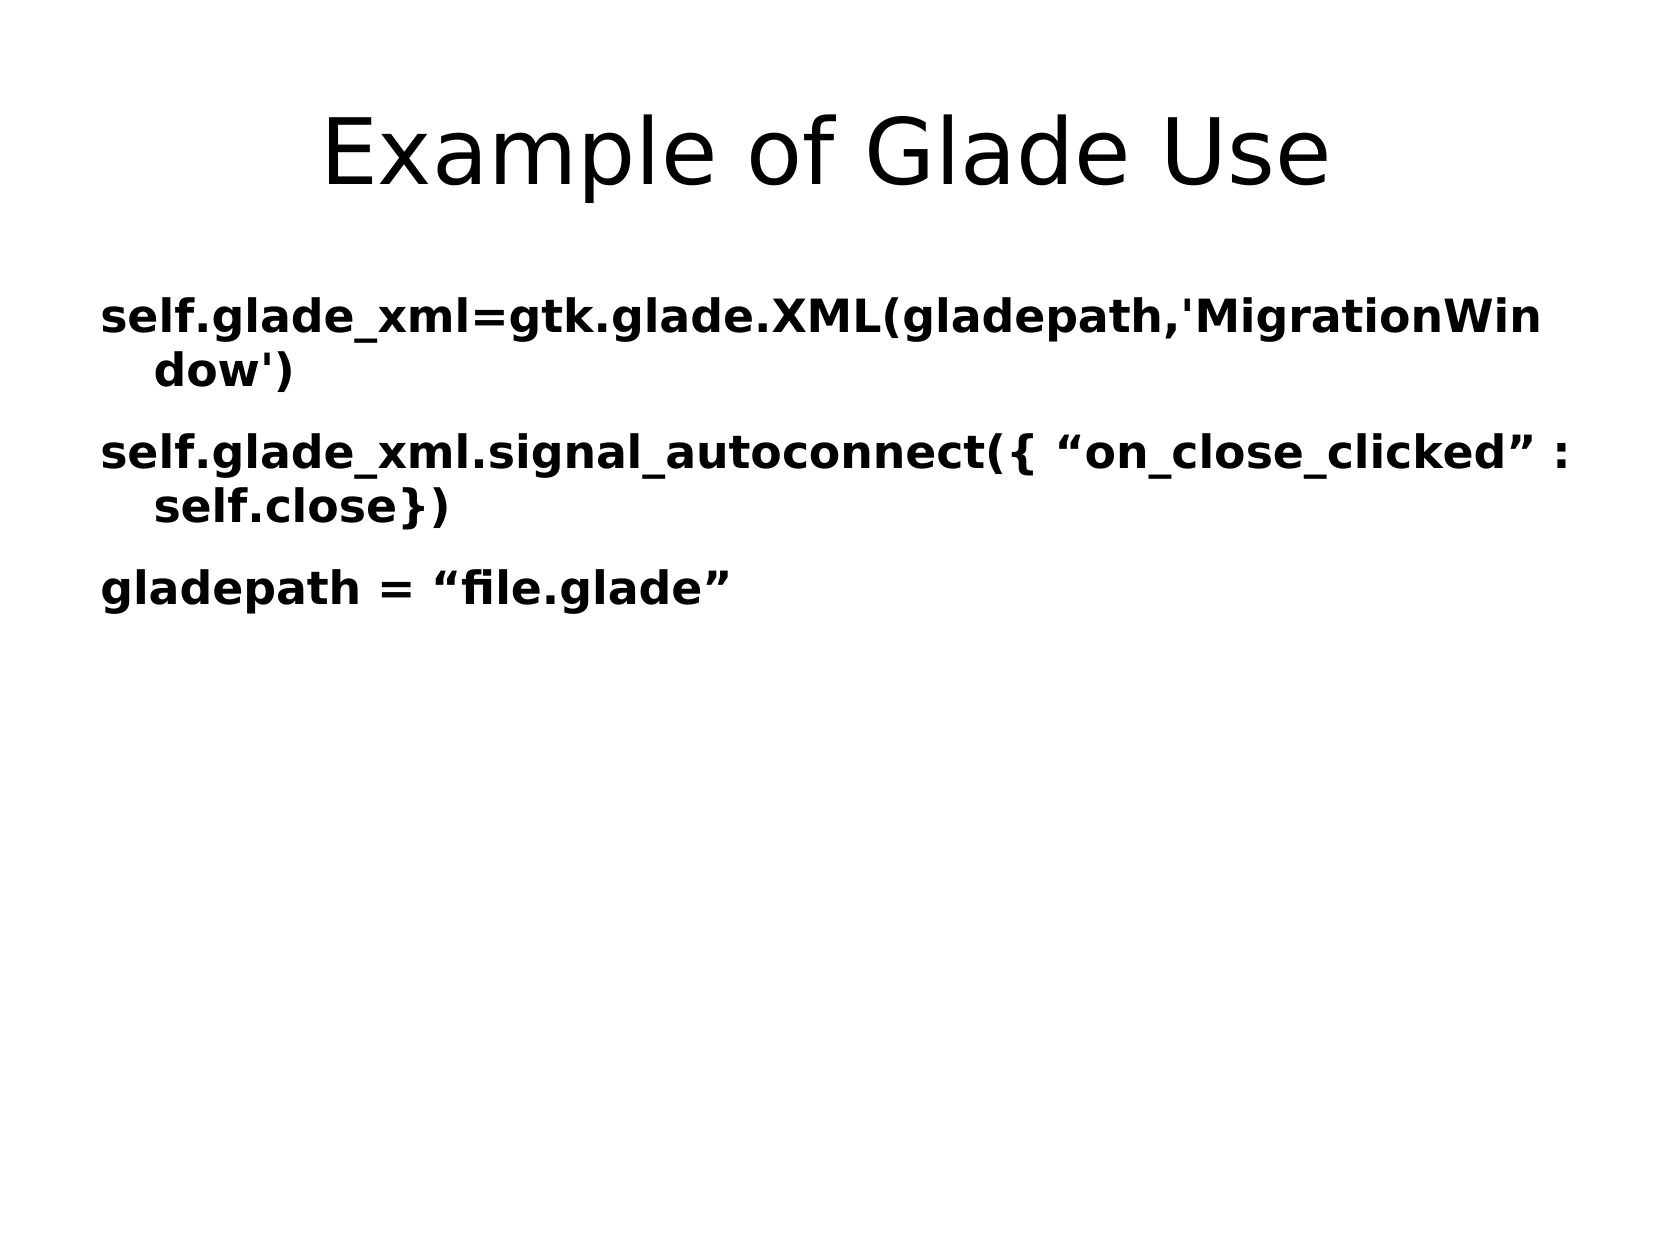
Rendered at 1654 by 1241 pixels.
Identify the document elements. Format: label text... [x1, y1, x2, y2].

list self.glade_xml=gtk.glade.XML(gladepath,'MigrationWindow') self.glade_xml.signal_autoconnect({ “on_close_clicked” : self.close}) gladepath = “file.glade” [82, 290, 1576, 1163]
title Example of Glade Use [82, 49, 1571, 257]
